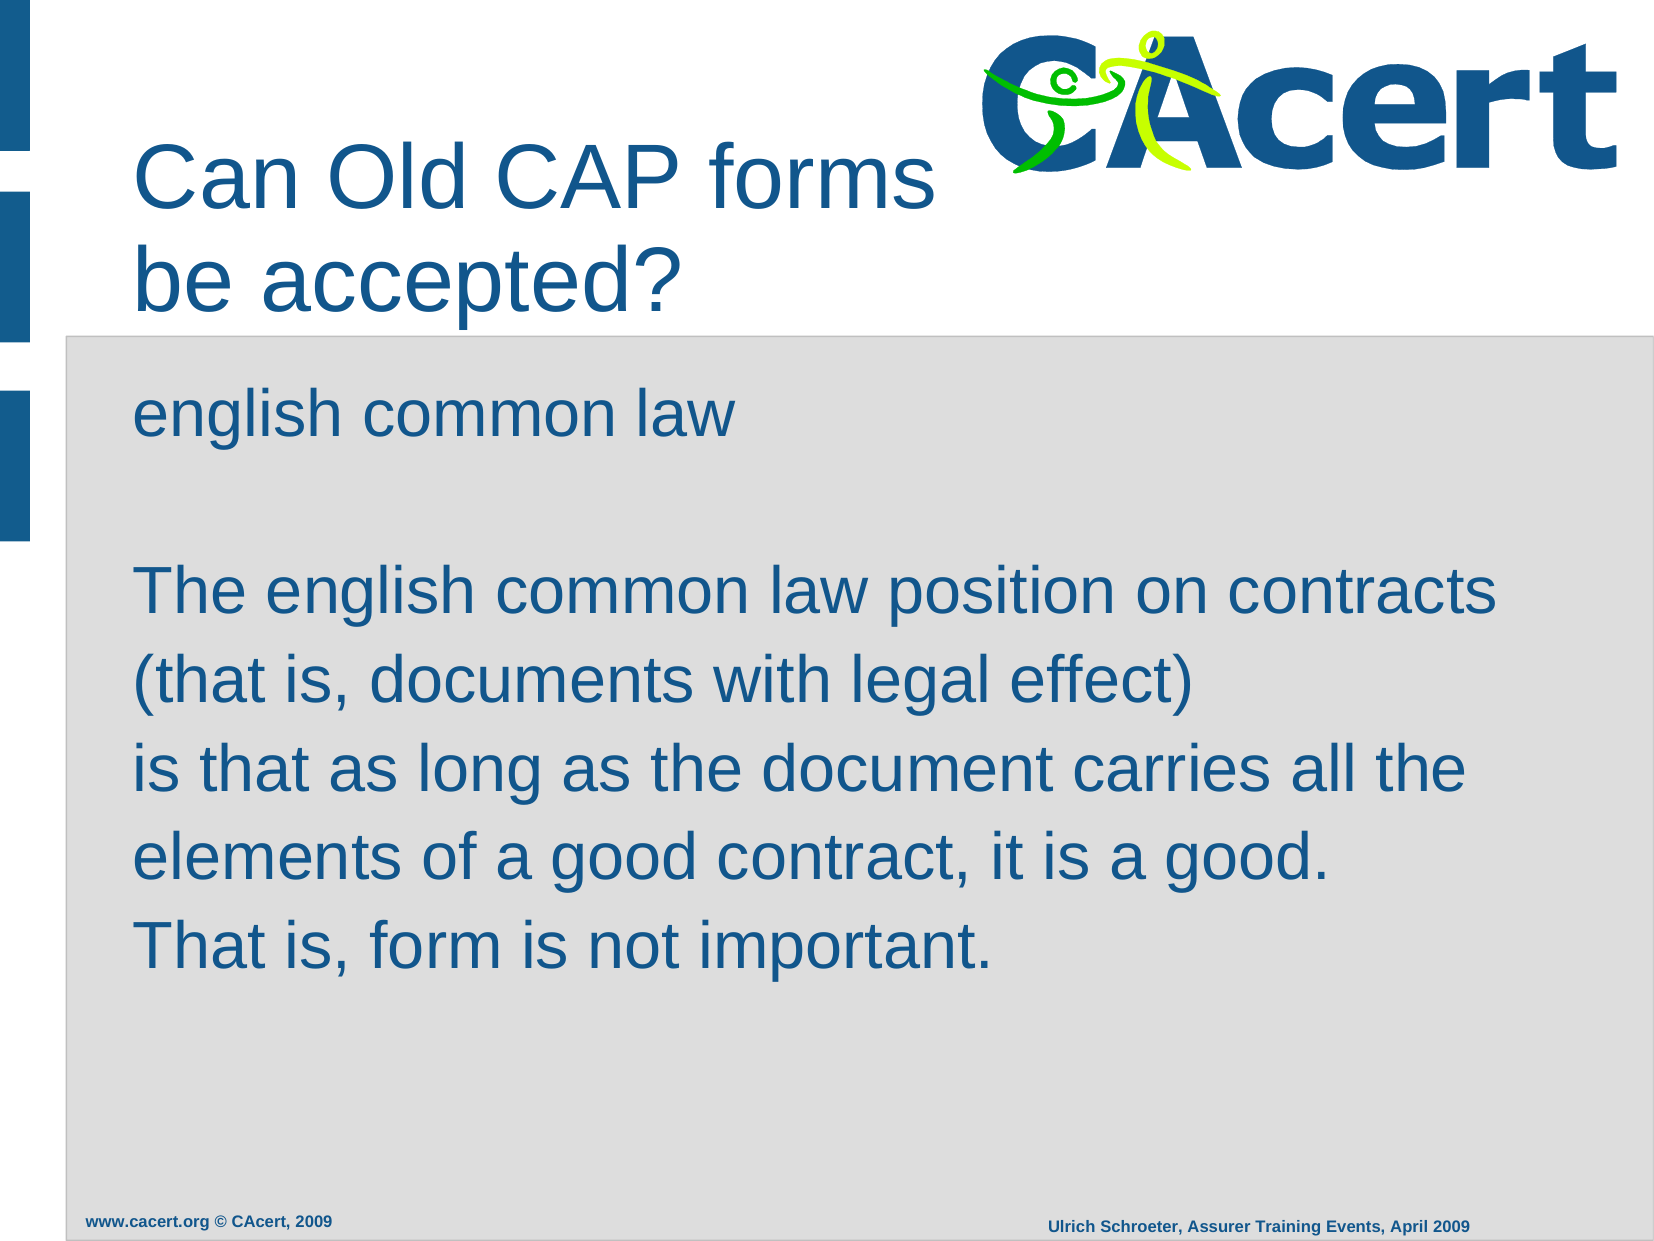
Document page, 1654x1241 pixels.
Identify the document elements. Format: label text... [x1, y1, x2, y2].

text_box english common law The english common law position on contracts (that is, documents with legal effect) is that as long as the document carries all the elements of a good contract, it is a good. That is, form is not important. [118, 354, 1597, 991]
text_box Can Old CAP forms be accepted? [118, 118, 954, 339]
